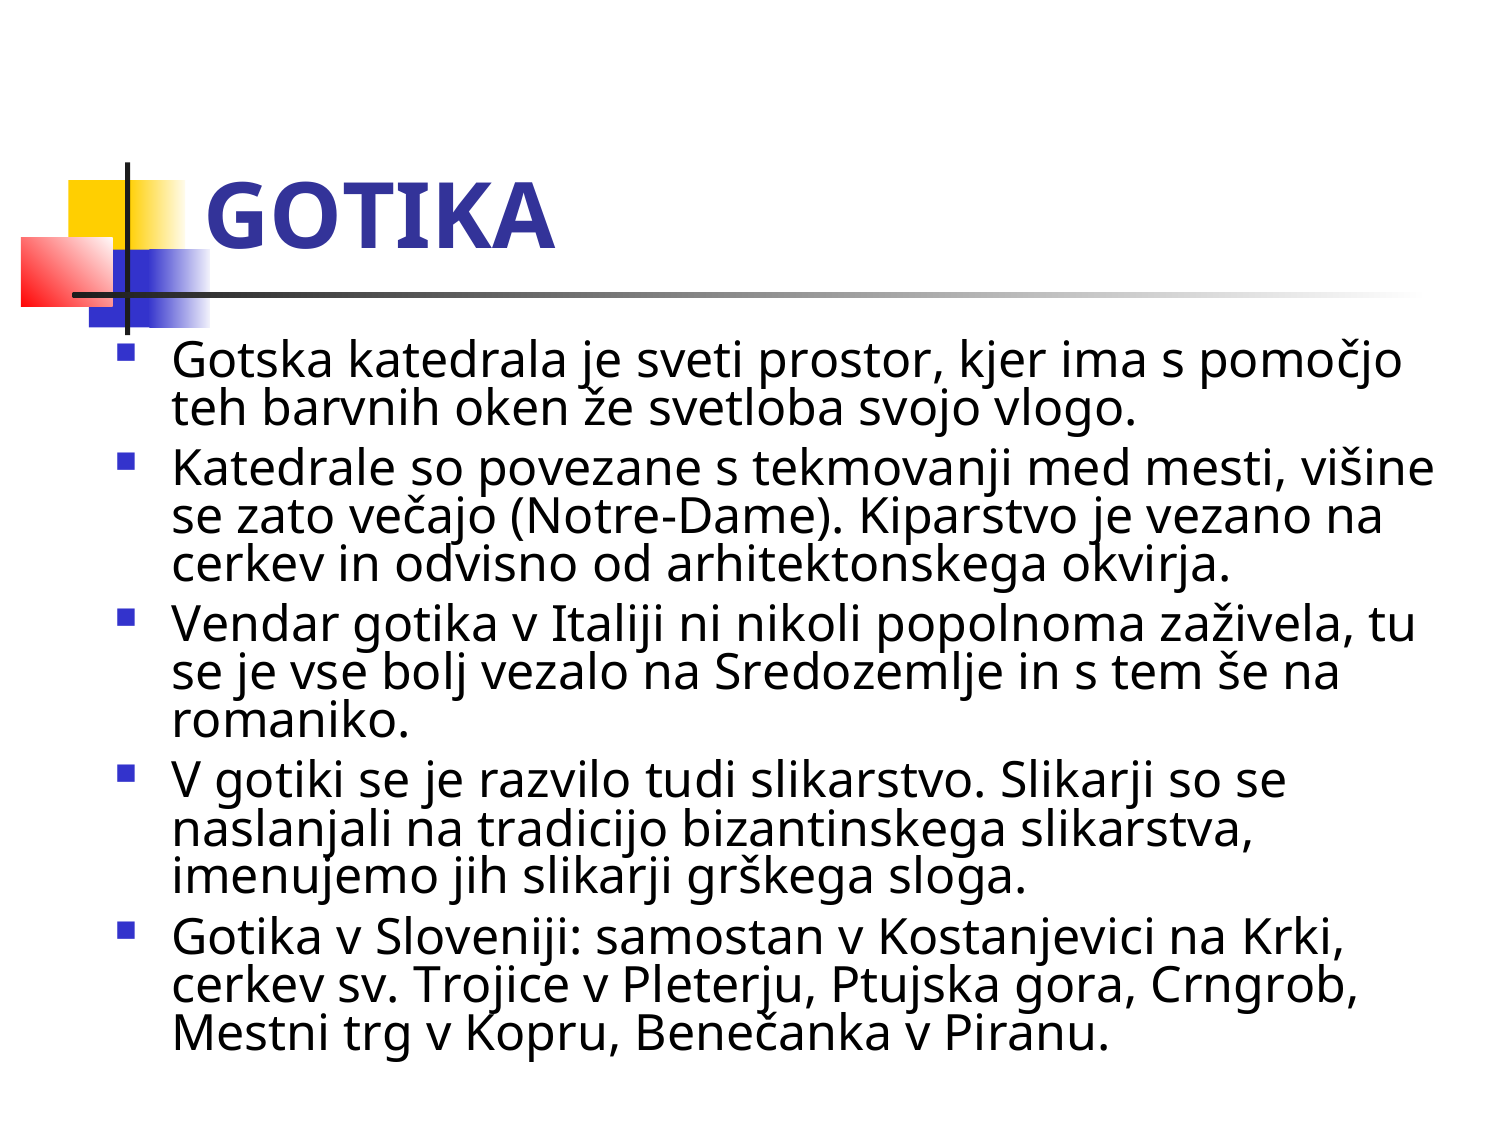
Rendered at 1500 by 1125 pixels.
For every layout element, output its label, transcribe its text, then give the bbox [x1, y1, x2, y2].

list Gotska katedrala je sveti prostor, kjer ima s pomočjo teh barvnih oken že svetloba svojo vlogo. Katedrale so povezane s tekmovanji med mesti, višine se zato večajo (Notre-Dame). Kiparstvo je vezano na cerkev in odvisno od arhitektonskega okvirja. Vendar gotika v Italiji ni nikoli popolnoma zaživela, tu se je vse bolj vezalo na Sredozemlje in s tem še na romaniko. V gotiki se je razvilo tudi slikarstvo. Slikarji so se naslanjali na tradicijo bizantinskega slikarstva, imenujemo jih slikarji grškega sloga. Gotika v Sloveniji: samostan v Kostanjevici na Krki, cerkev sv. Trojice v Pleterju, Ptujska gora, Crngrob, Mestni trg v Kopru, Benečanka v Piranu. [100, 331, 1469, 1007]
title GOTIKA [188, 35, 1468, 276]
